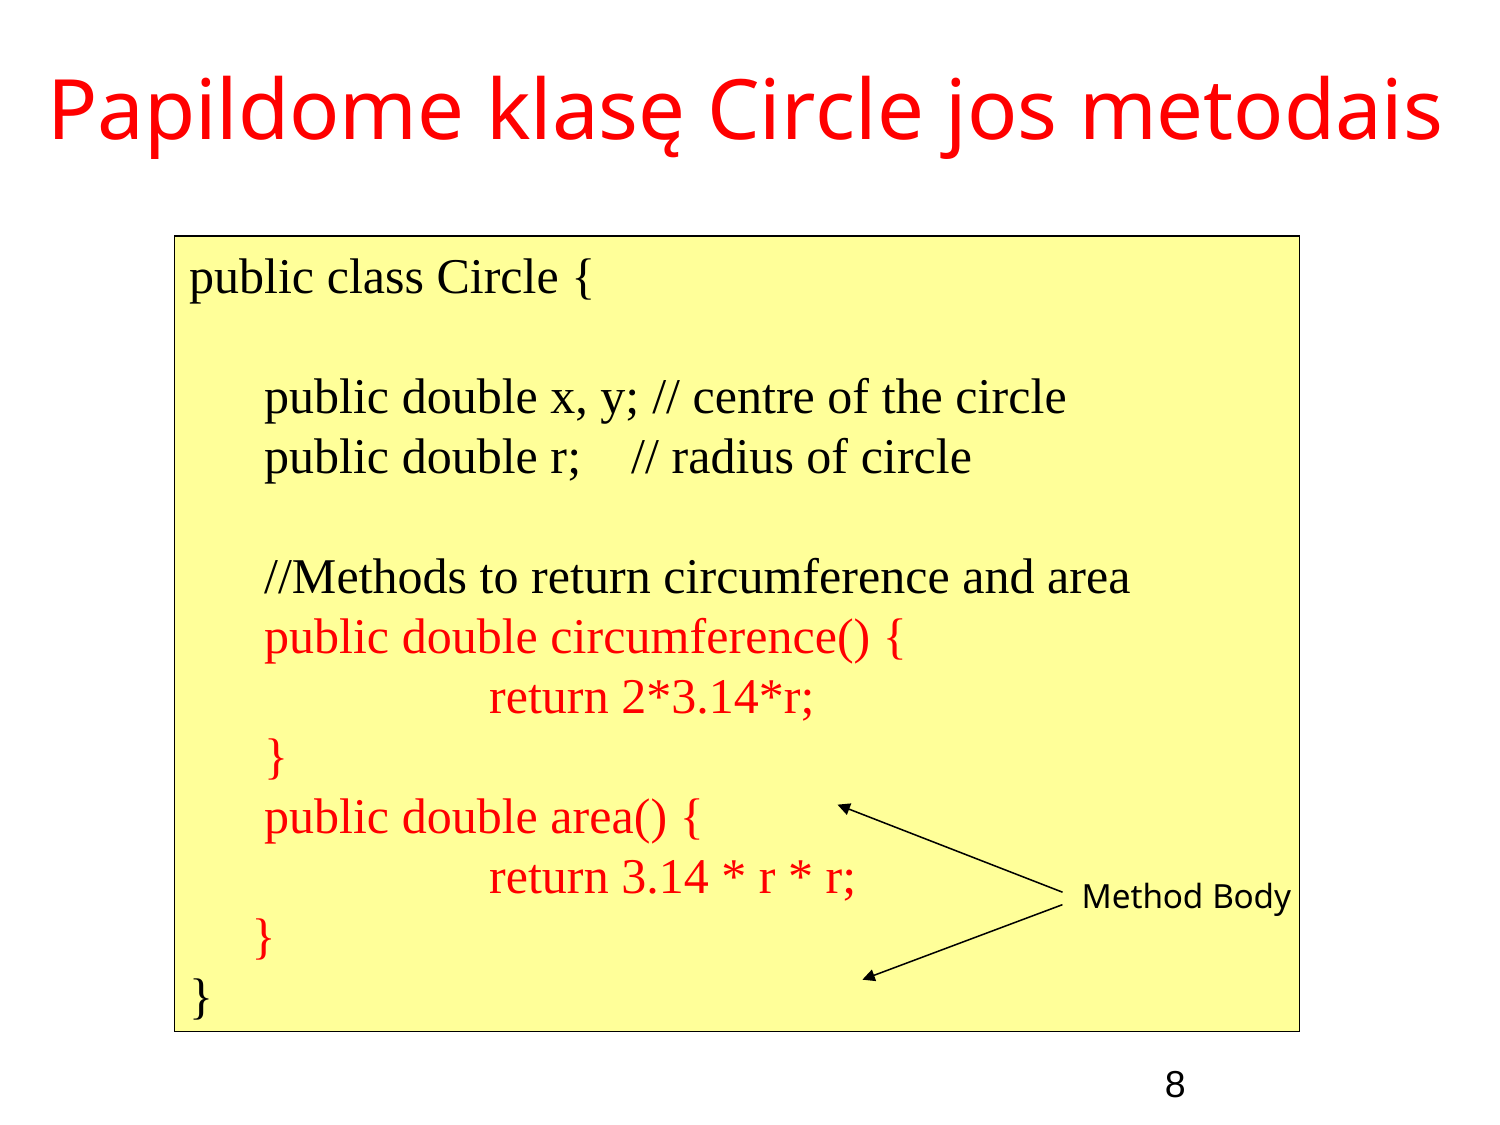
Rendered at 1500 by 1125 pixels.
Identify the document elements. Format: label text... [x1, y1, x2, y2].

text_box public class Circle { public double x, y; // centre of the circle public double r; // radius of circle //Methods to return circumference and area public double circumference() { return 2*3.14*r; } public double area() { return 3.14 * r * r; } } [174, 236, 1300, 1032]
title Papildome klasę Circle jos metodais [24, 24, 1468, 188]
text_box Method Body [1066, 867, 1307, 923]
